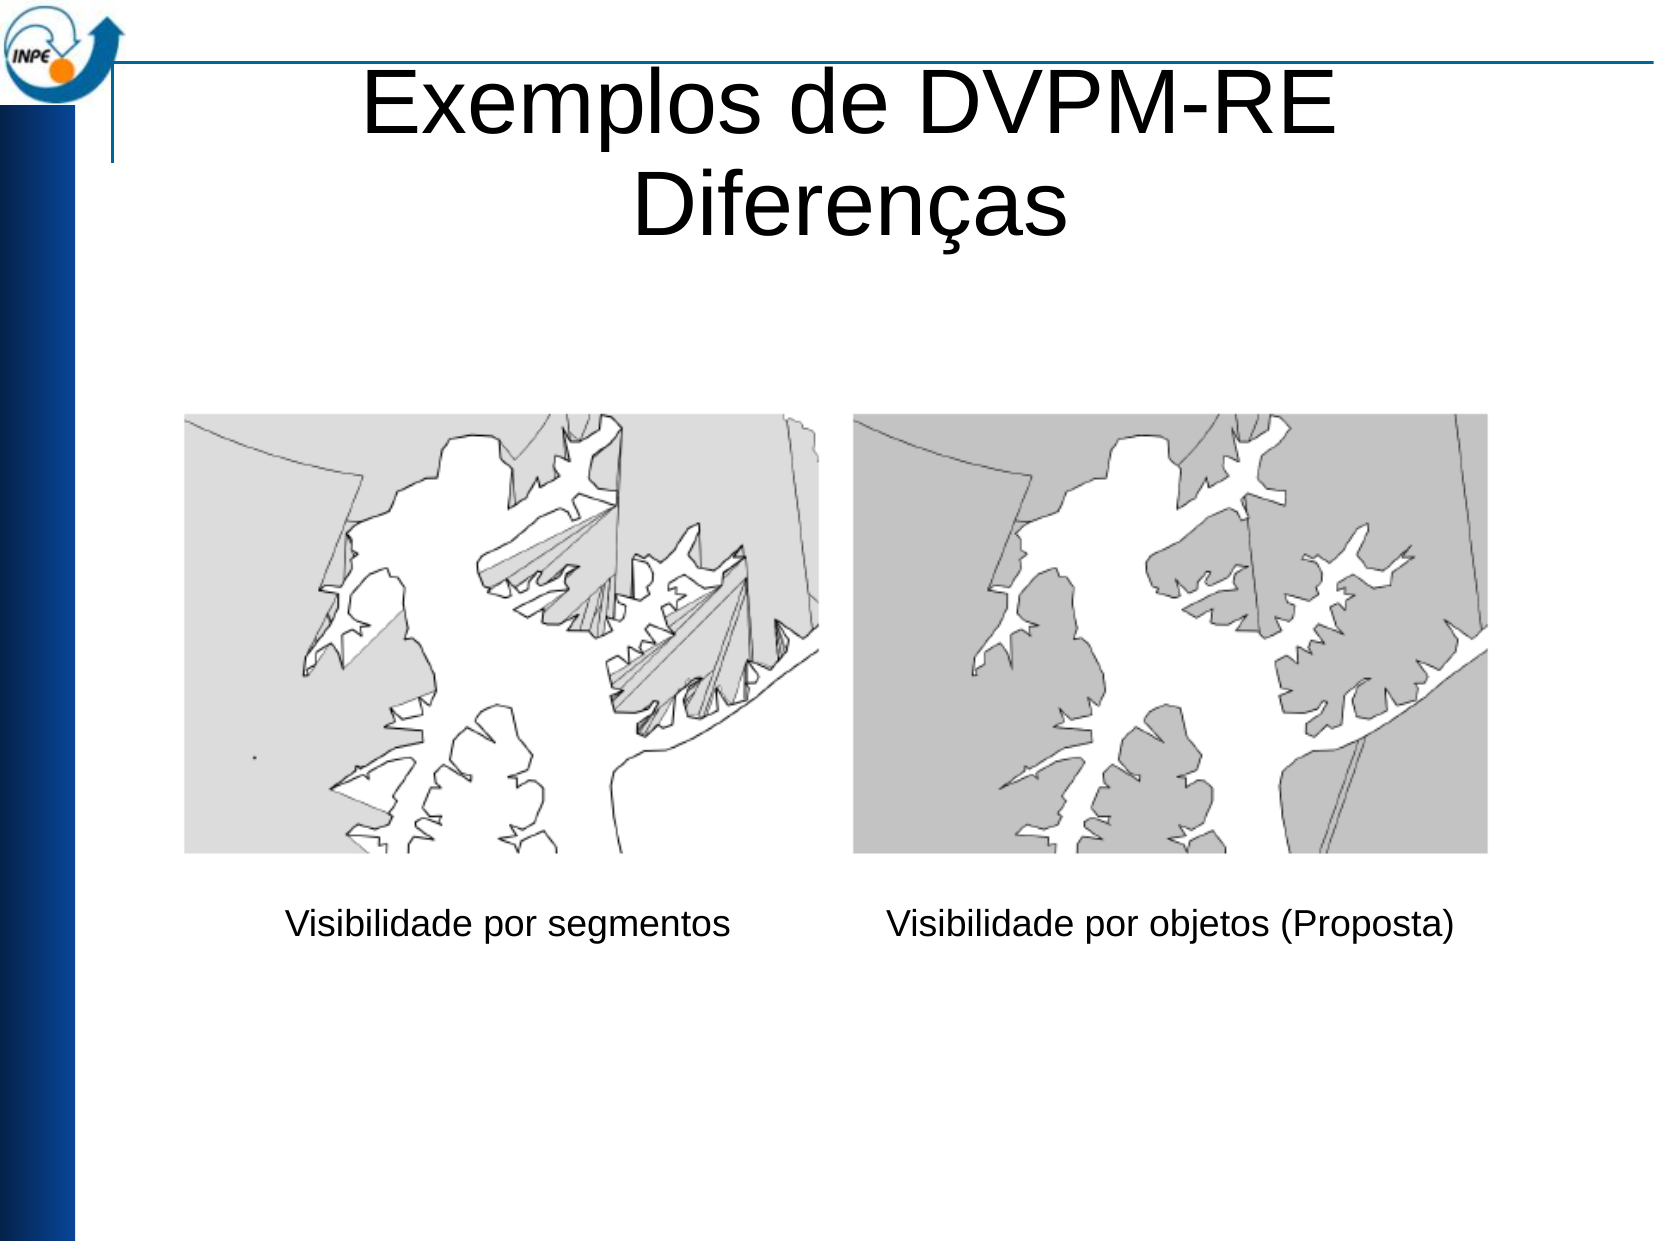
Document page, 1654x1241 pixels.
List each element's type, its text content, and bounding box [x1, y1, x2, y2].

title Exemplos de DVPM-RE Diferenças [82, 49, 1619, 257]
picture [164, 404, 1507, 878]
picture [0, 0, 126, 105]
text_box Visibilidade por segmentos [269, 895, 746, 953]
text_box Visibilidade por objetos (Proposta) [871, 895, 1470, 953]
